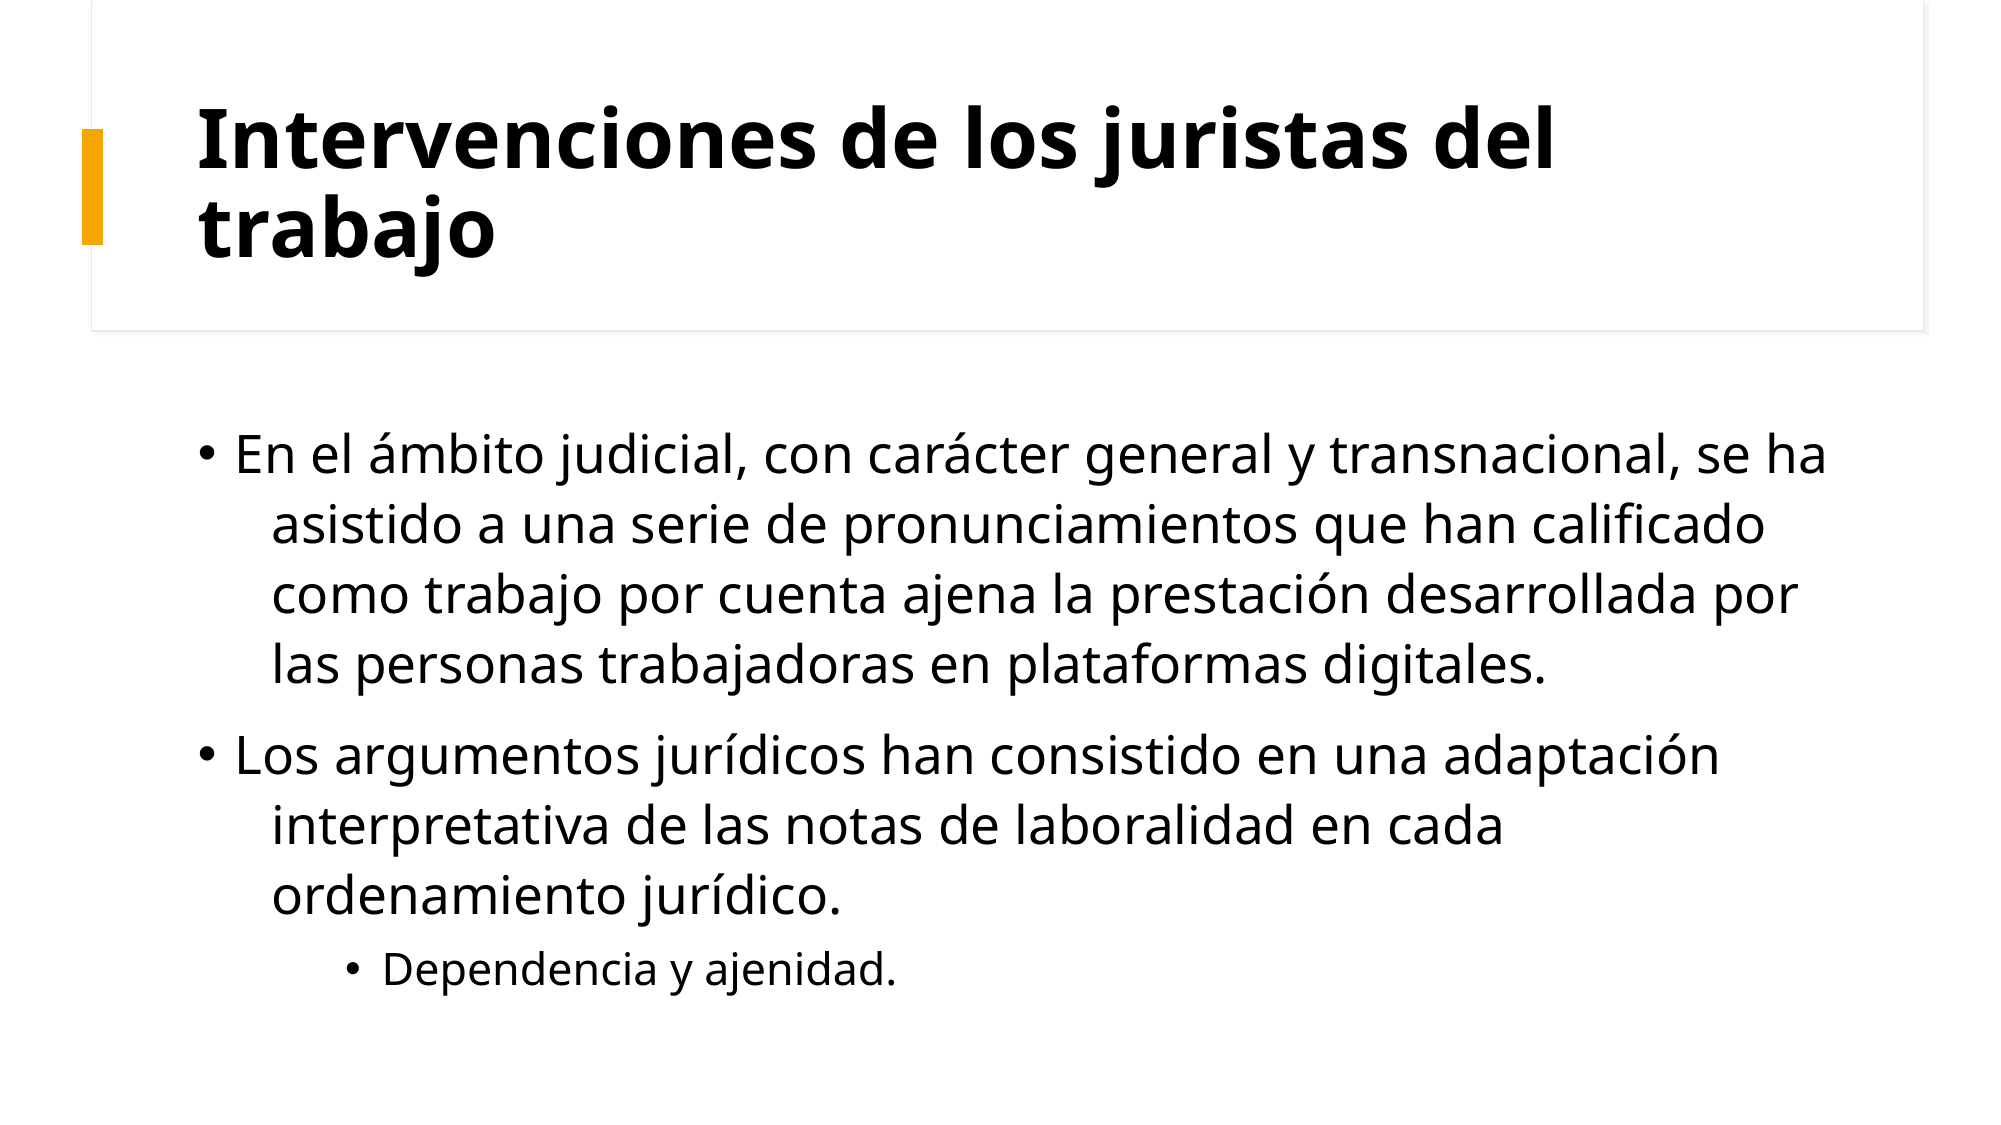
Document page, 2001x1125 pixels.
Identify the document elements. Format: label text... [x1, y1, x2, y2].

title Intervenciones de los juristas del trabajo [183, 90, 1852, 284]
list En el ámbito judicial, con carácter general y transnacional, se ha asistido a una serie de pronunciamientos que han calificado como trabajo por cuenta ajena la prestación desarrollada por las personas trabajadoras en plataformas digitales. Los argumentos jurídicos han consistido en una adaptación interpretativa de las notas de laboralidad en cada ordenamiento jurídico. Dependencia y ajenidad. [183, 406, 1852, 1013]
